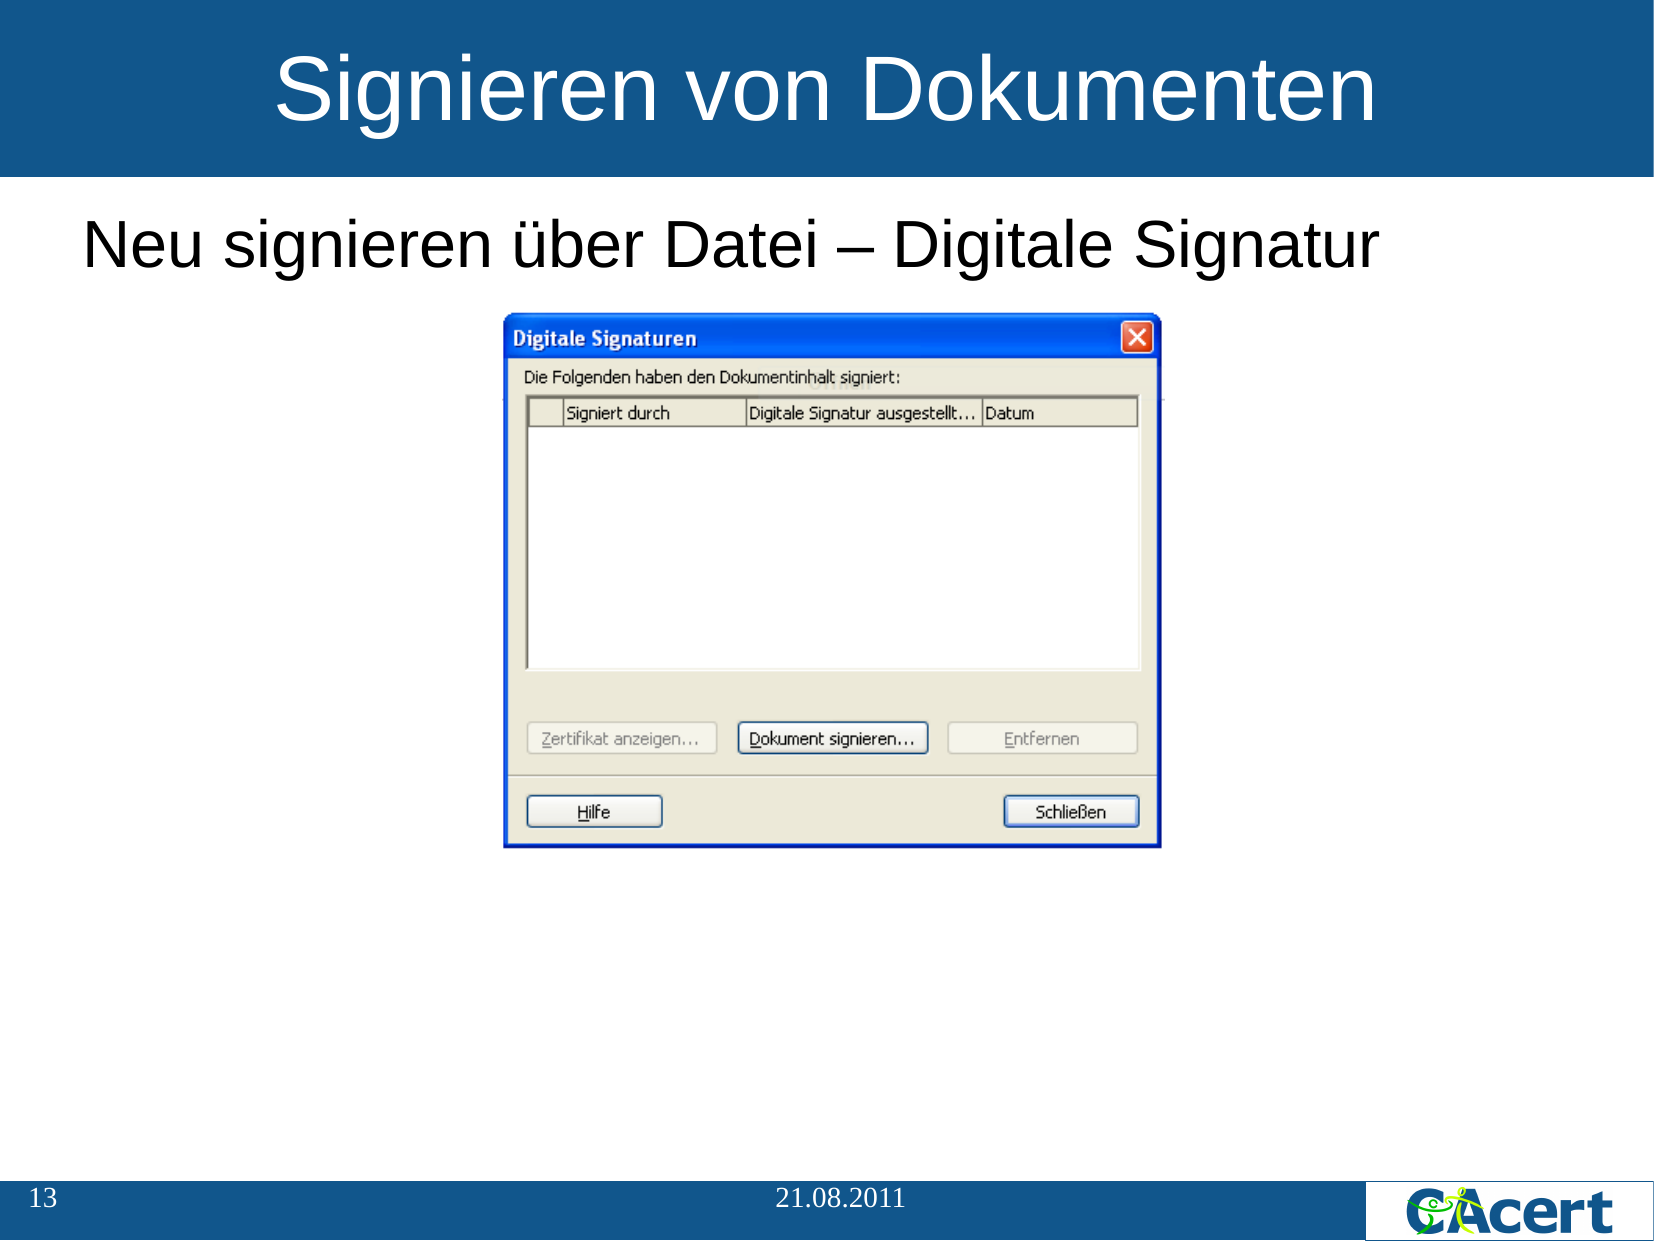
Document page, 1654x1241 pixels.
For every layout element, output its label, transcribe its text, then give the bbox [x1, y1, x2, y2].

list Neu signieren über Datei – Digitale Signatur [82, 206, 1571, 1152]
picture [502, 310, 1165, 850]
title Signieren von Dokumenten [82, 0, 1571, 178]
picture [1406, 1186, 1613, 1235]
